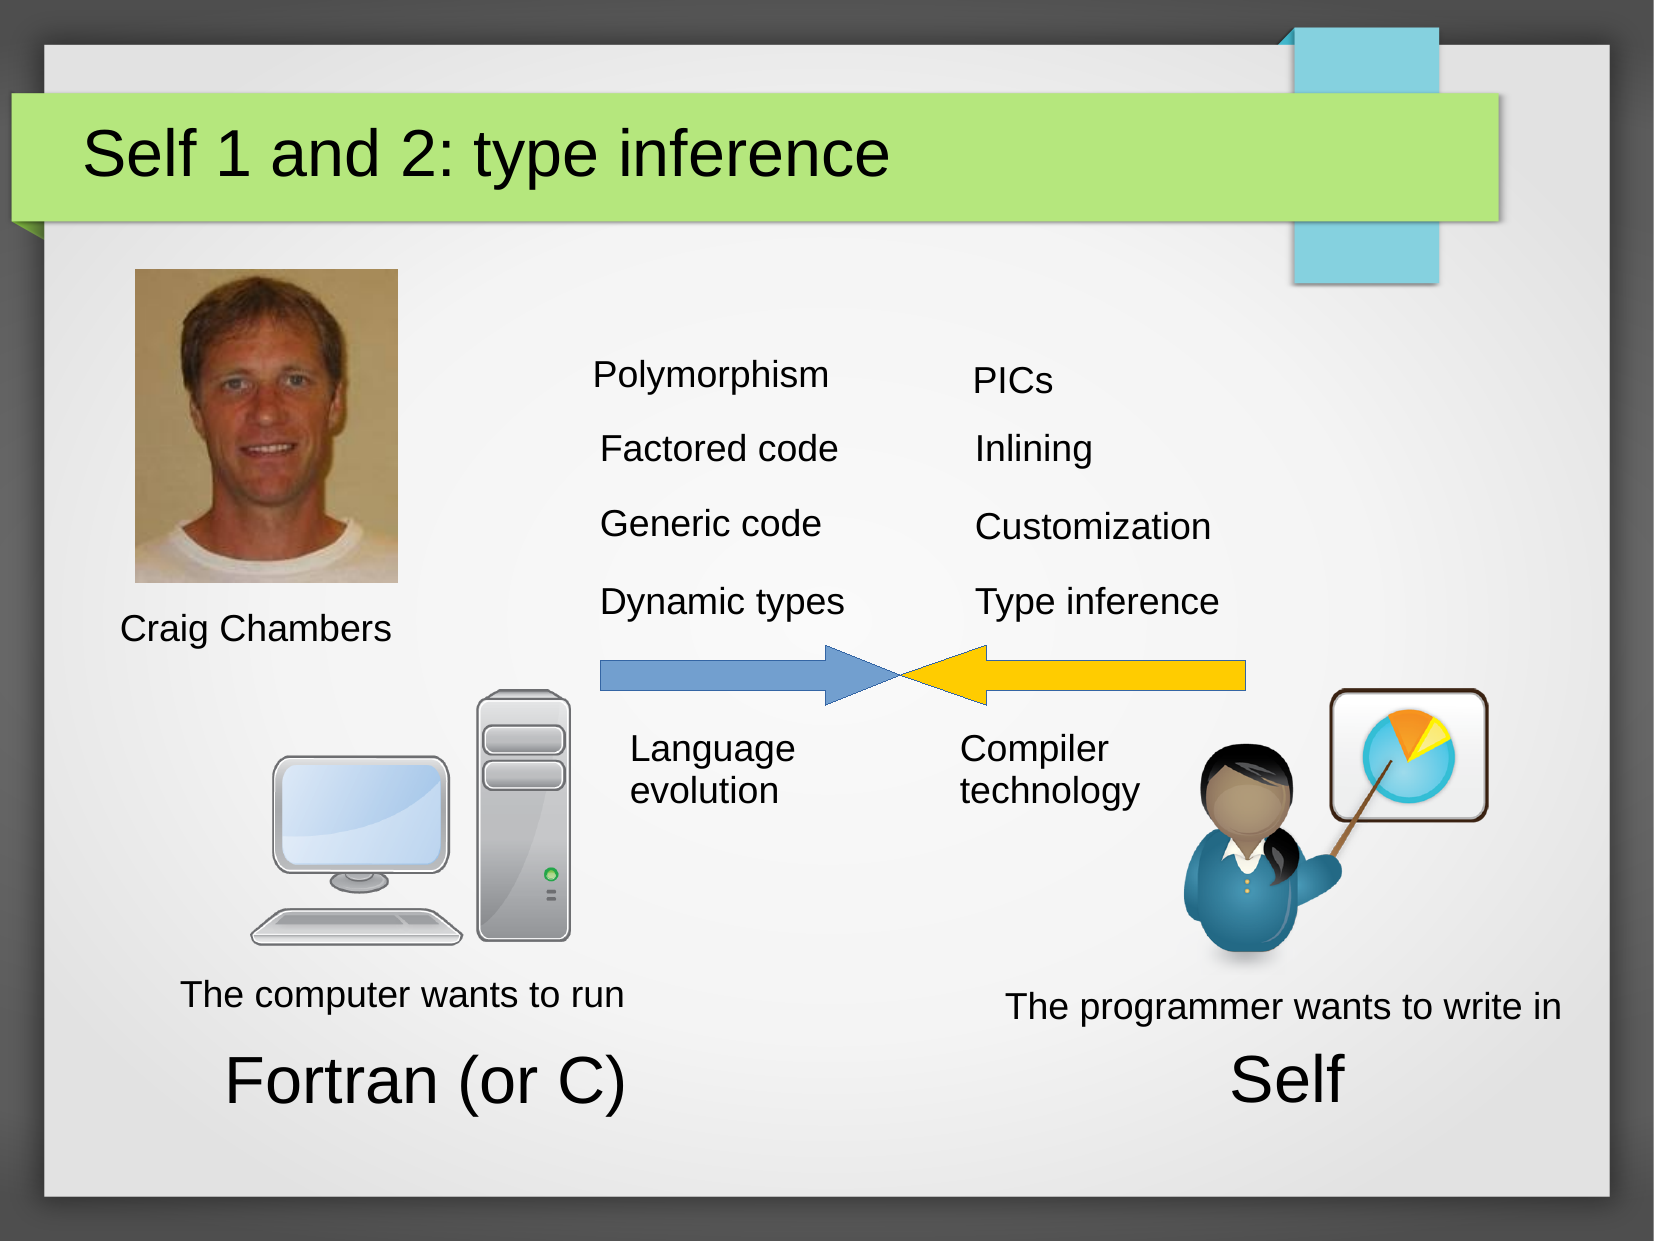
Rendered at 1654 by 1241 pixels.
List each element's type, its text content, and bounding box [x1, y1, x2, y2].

text_box Dynamic types [585, 573, 931, 631]
text_box Compiler technology [945, 720, 1186, 819]
text_box Inlining [960, 420, 1246, 477]
text_box [600, 645, 1246, 706]
text_box Generic code [585, 495, 901, 552]
picture [0, 0, 1654, 1241]
text_box PICs [957, 351, 1183, 409]
text_box Polymorphism [578, 345, 849, 403]
text_box The computer wants to run [165, 966, 766, 1024]
text_box Craig Chambers [105, 600, 421, 657]
text_box The programmer wants to write in [990, 978, 1651, 1036]
title Self 1 and 2: type inference [82, 94, 1264, 213]
text_box Self [1215, 1035, 1621, 1155]
text_box Type inference [960, 573, 1321, 631]
text_box Language evolution [615, 720, 886, 819]
text_box Fortran (or C) [210, 1035, 841, 1126]
text_box Factored code [585, 420, 886, 477]
text_box Customization [960, 498, 1231, 556]
